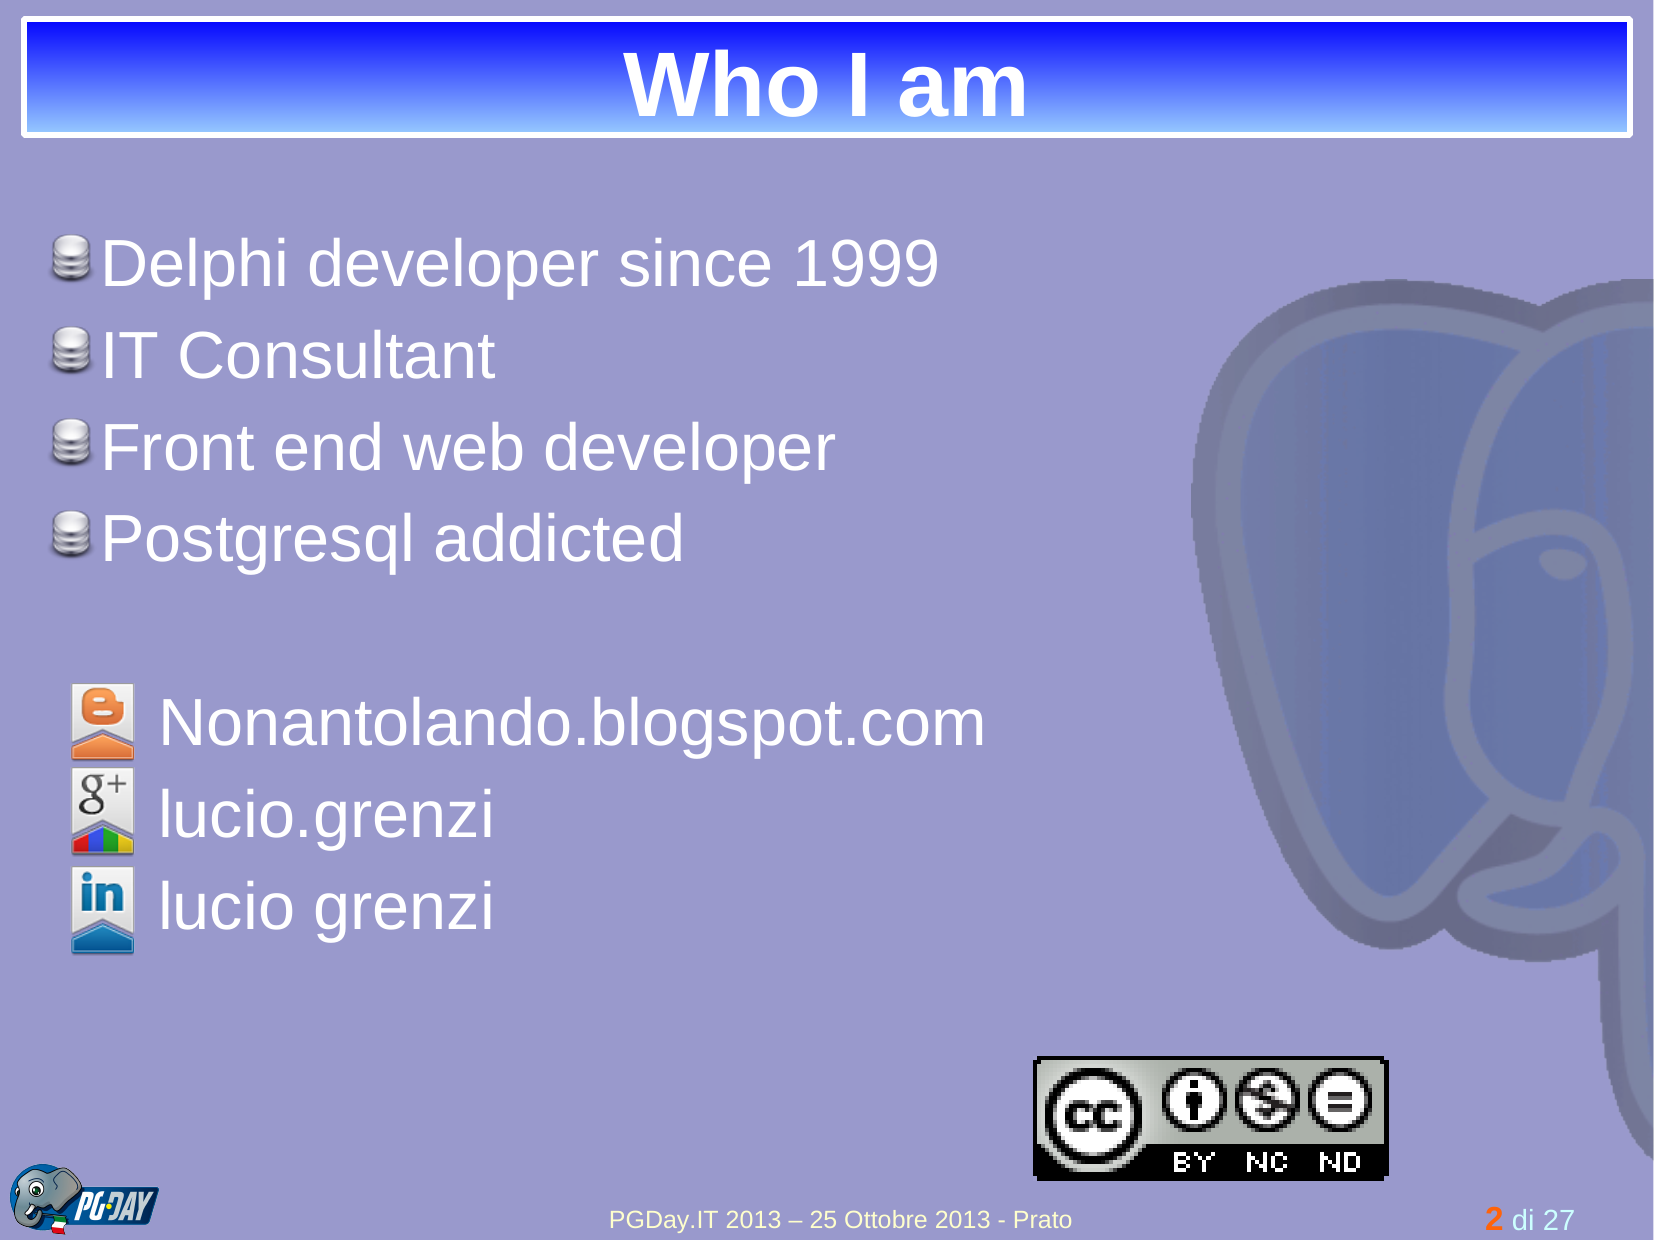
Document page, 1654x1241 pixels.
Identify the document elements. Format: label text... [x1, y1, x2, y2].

picture [1033, 279, 1654, 1182]
list Delphi developer since 1999 IT Consultant Front end web developer Postgresql addicted Nonantolando.blogspot.com lucio.grenzi lucio grenzi [29, 215, 1624, 1137]
picture [59, 767, 148, 857]
picture [9, 1163, 160, 1236]
picture [59, 683, 148, 762]
picture [59, 866, 148, 956]
title Who I am [23, 18, 1630, 136]
